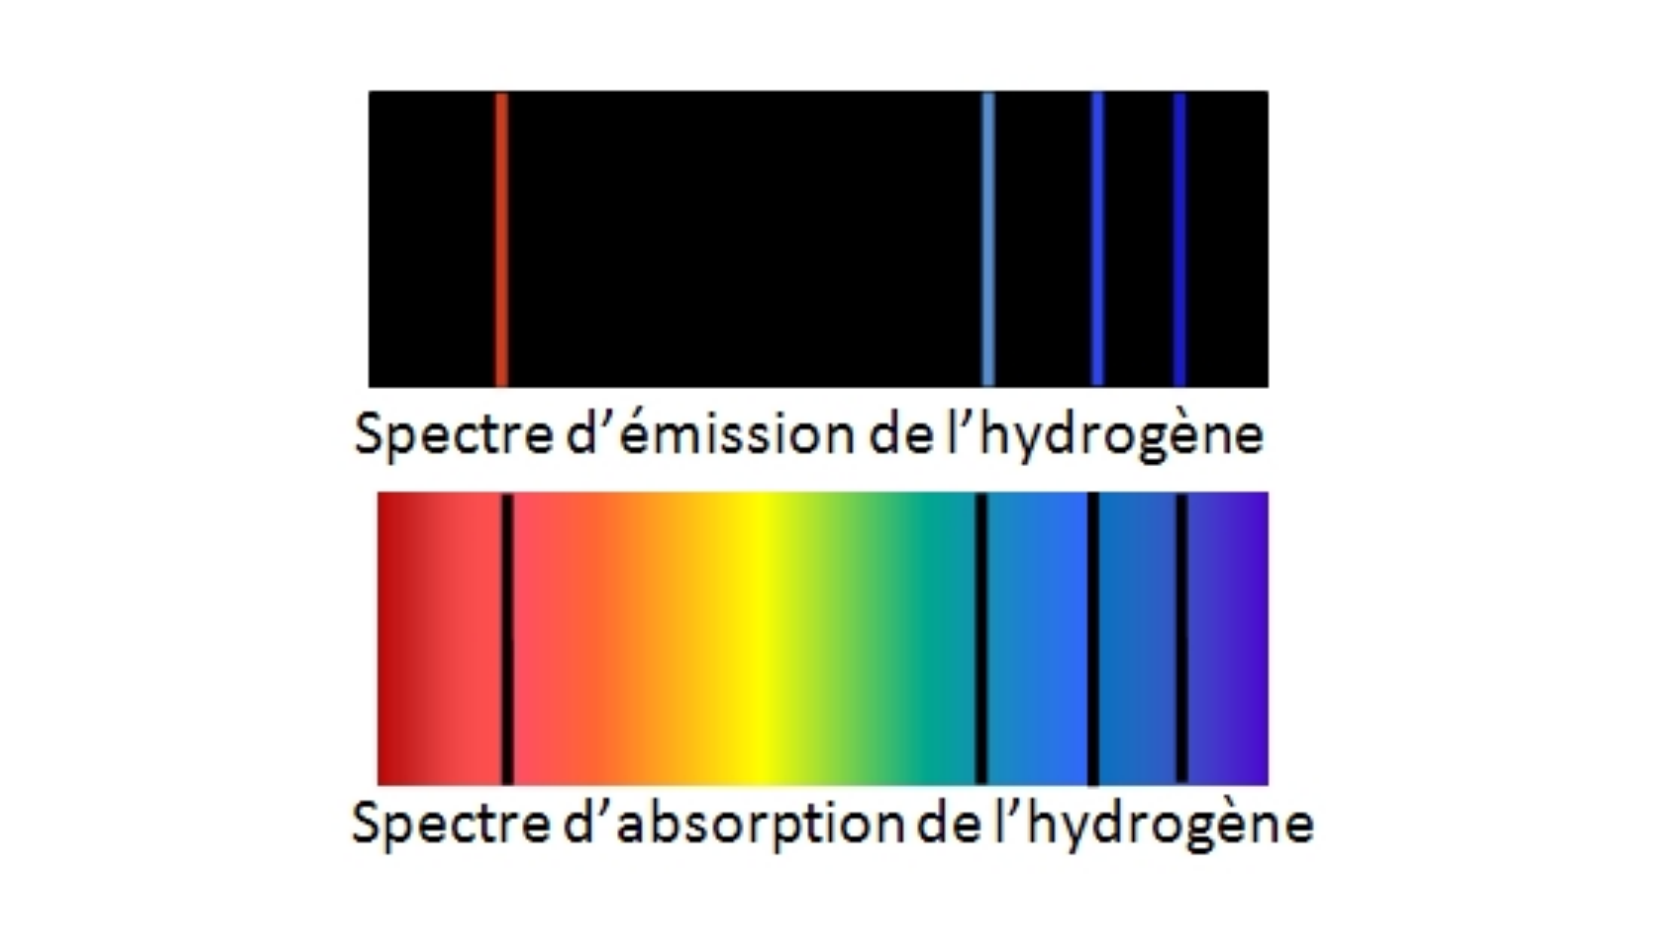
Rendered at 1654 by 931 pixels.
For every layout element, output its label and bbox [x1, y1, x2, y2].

picture [328, 65, 1326, 876]
